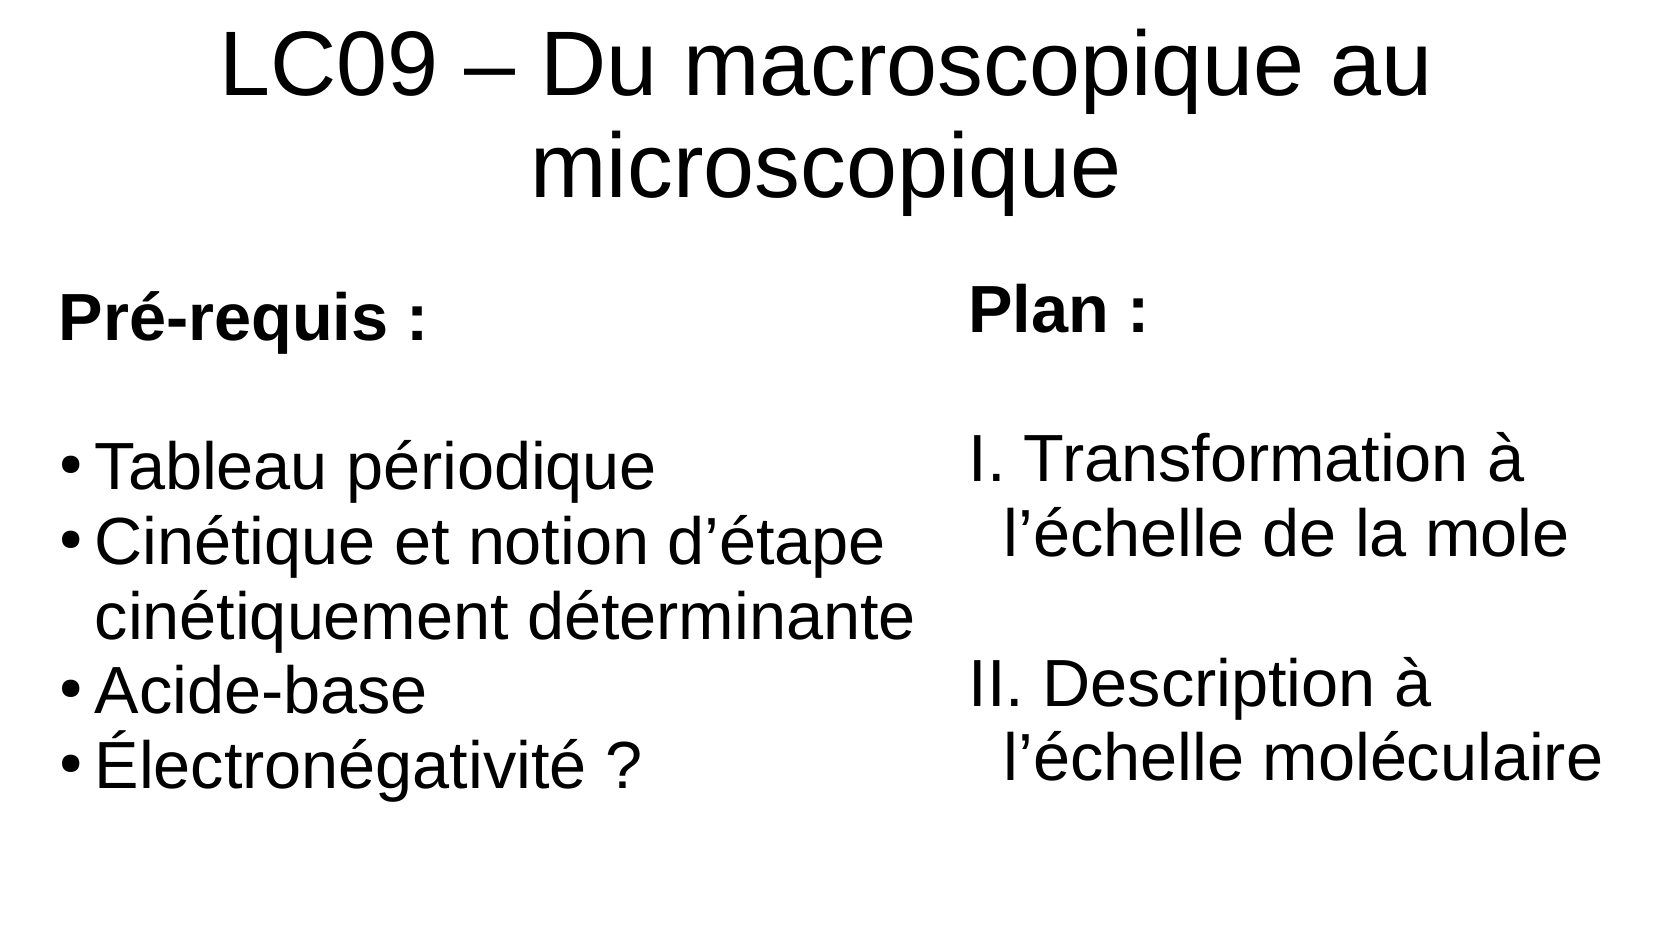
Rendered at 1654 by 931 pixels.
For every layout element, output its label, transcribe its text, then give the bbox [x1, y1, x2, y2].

subtitle Pré-requis : Tableau périodique Cinétique et notion d’étape cinétiquement déterminante Acide-base Électronégativité ? [59, 271, 922, 812]
text_box Plan : Transformation à l’échelle de la mole Description à l’échelle moléculaire [968, 197, 1619, 870]
title LC09 – Du macroscopique au microscopique [82, 12, 1571, 218]
